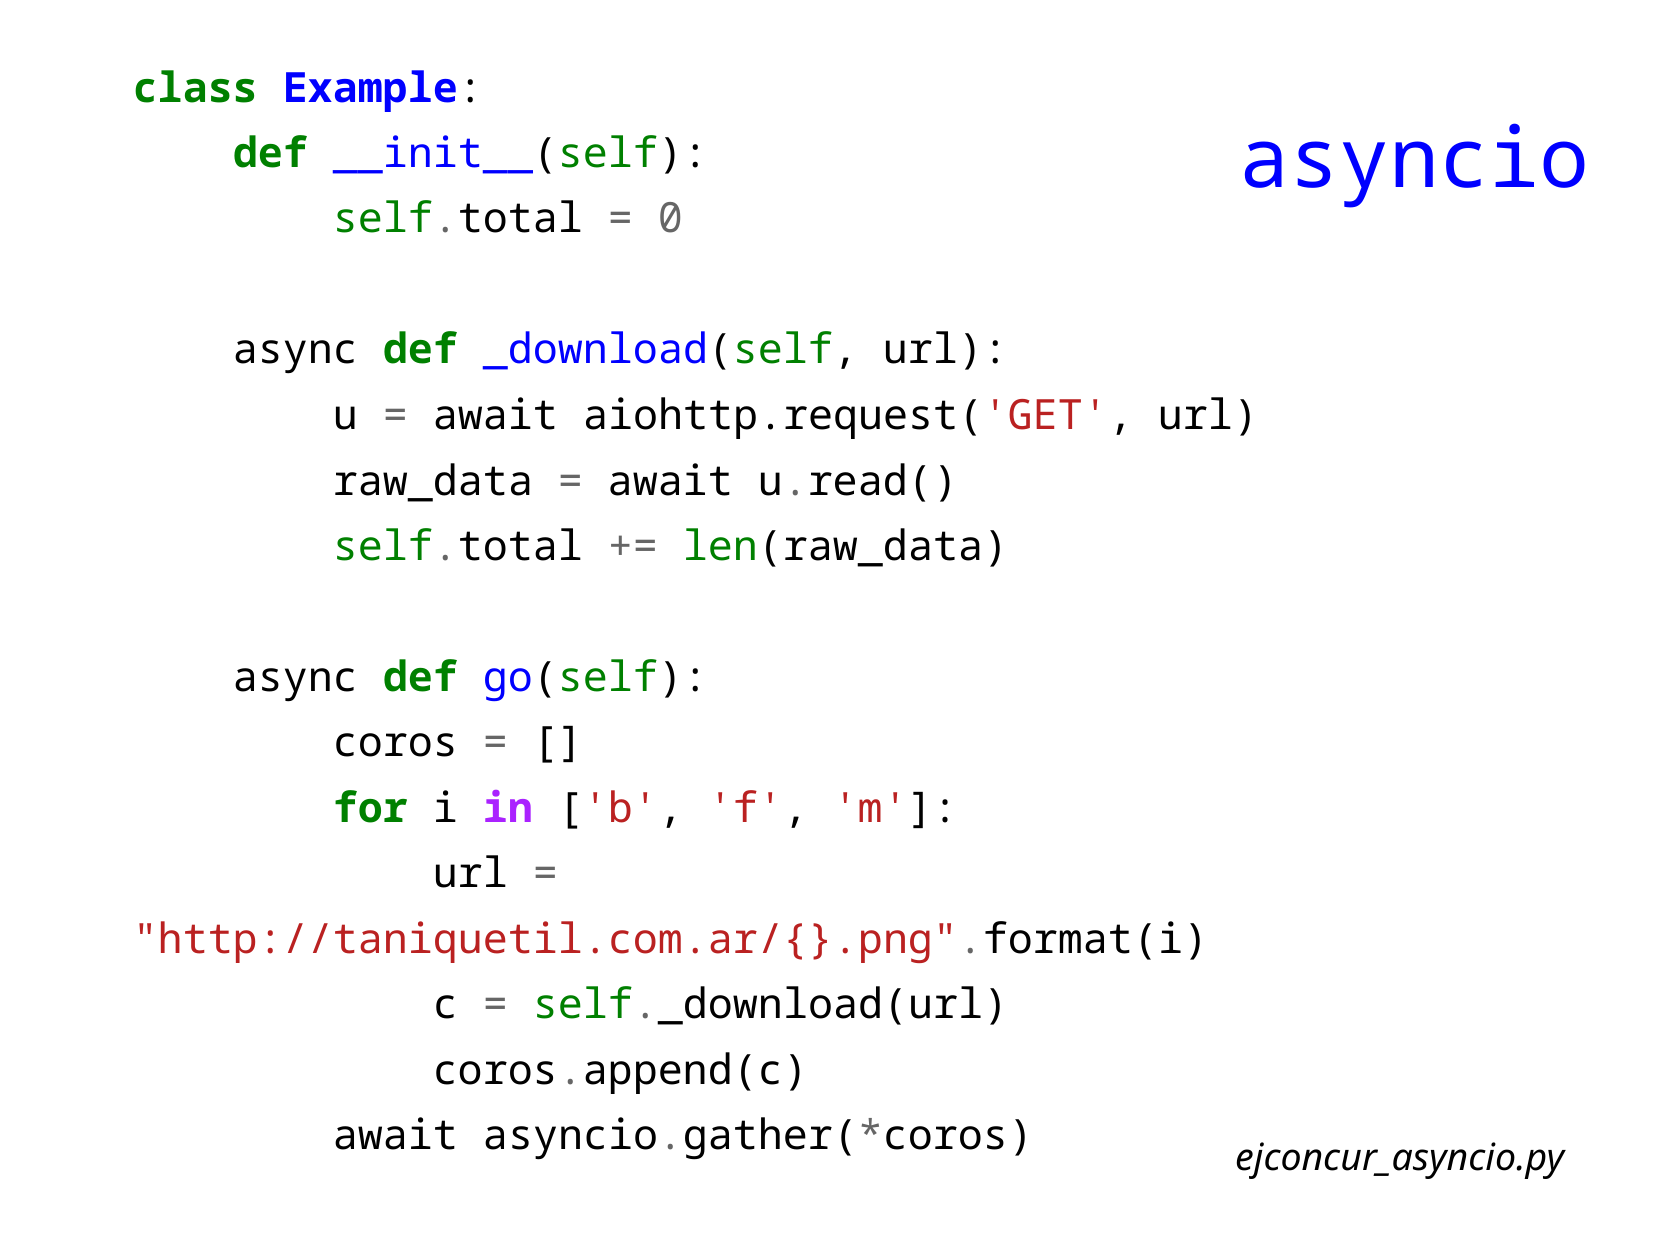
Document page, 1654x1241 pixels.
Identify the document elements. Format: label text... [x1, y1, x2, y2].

text_box ejconcur_asyncio.py [1504, 1121, 1581, 1182]
text_box asyncio [1504, 89, 1607, 191]
text_box class Example: def __init__(self): self.total = 0 async def _download(self, url): u = await aiohttp.request('GET', url) raw_data = await u.read() self.total += len(raw_data) async def go(self): coros = [] for i in ['b', 'f', 'm']: url = "http://taniquetil.com.ar/{}.png".format(i) c = self._download(url) coros.append(c) await asyncio.gather(*coros) async def run(): e = Example() await e.go() print("Done:", e.total) loop = asyncio.get_event_loop() loop.run_until_complete(run()) [118, 41, 1504, 1203]
